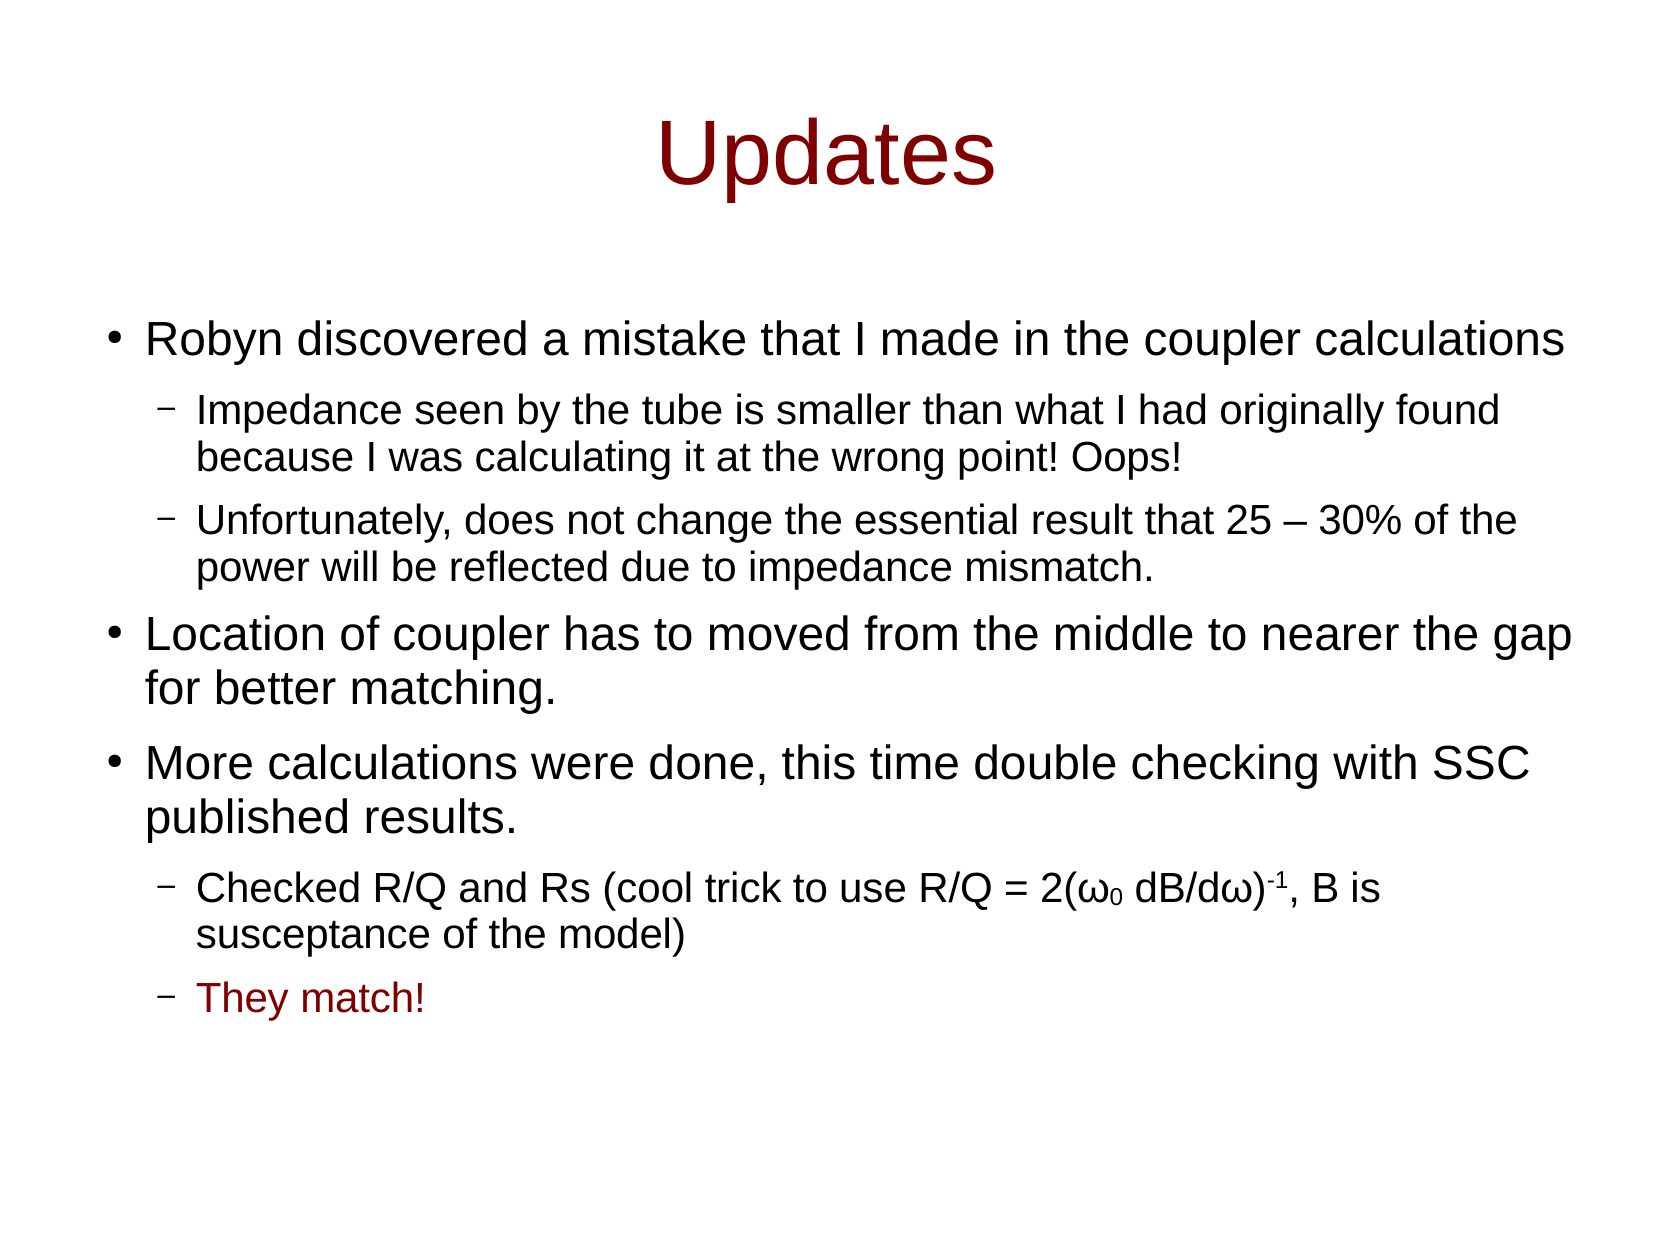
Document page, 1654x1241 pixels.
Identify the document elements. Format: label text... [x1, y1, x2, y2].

title Updates [82, 49, 1571, 257]
list Robyn discovered a mistake that I made in the coupler calculations Impedance seen by the tube is smaller than what I had originally found because I was calculating it at the wrong point! Oops! Unfortunately, does not change the essential result that 25 – 30% of the power will be reflected due to impedance mismatch. Location of coupler has to moved from the middle to nearer the gap for better matching. More calculations were done, this time double checking with SSC published results. Checked R/Q and Rs (cool trick to use R/Q = 2(ω0 dB/dω)-1, B is susceptance of the model) They match! [93, 311, 1582, 1032]
